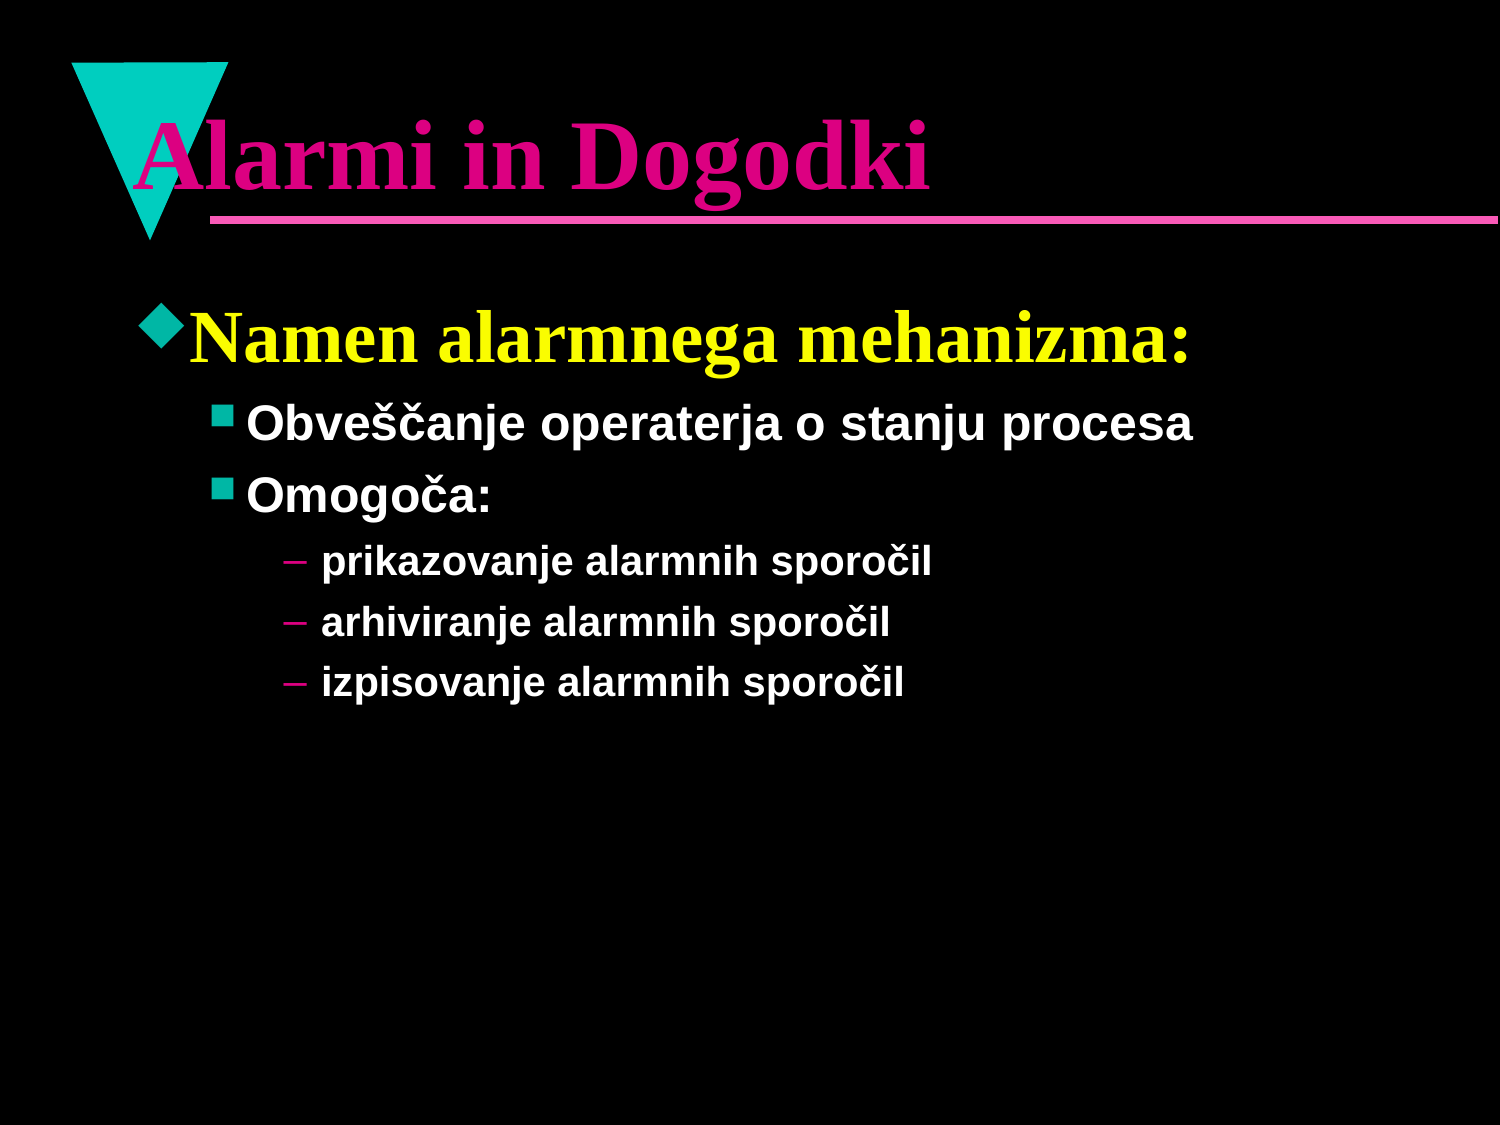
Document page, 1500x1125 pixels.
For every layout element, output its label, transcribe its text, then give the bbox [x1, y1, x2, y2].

title Alarmi in Dogodki [117, 63, 1500, 251]
list Namen alarmnega mehanizma: Obveščanje operaterja o stanju procesa Omogoča: prikazovanje alarmnih sporočil arhiviranje alarmnih sporočil izpisovanje alarmnih sporočil [118, 289, 1498, 963]
